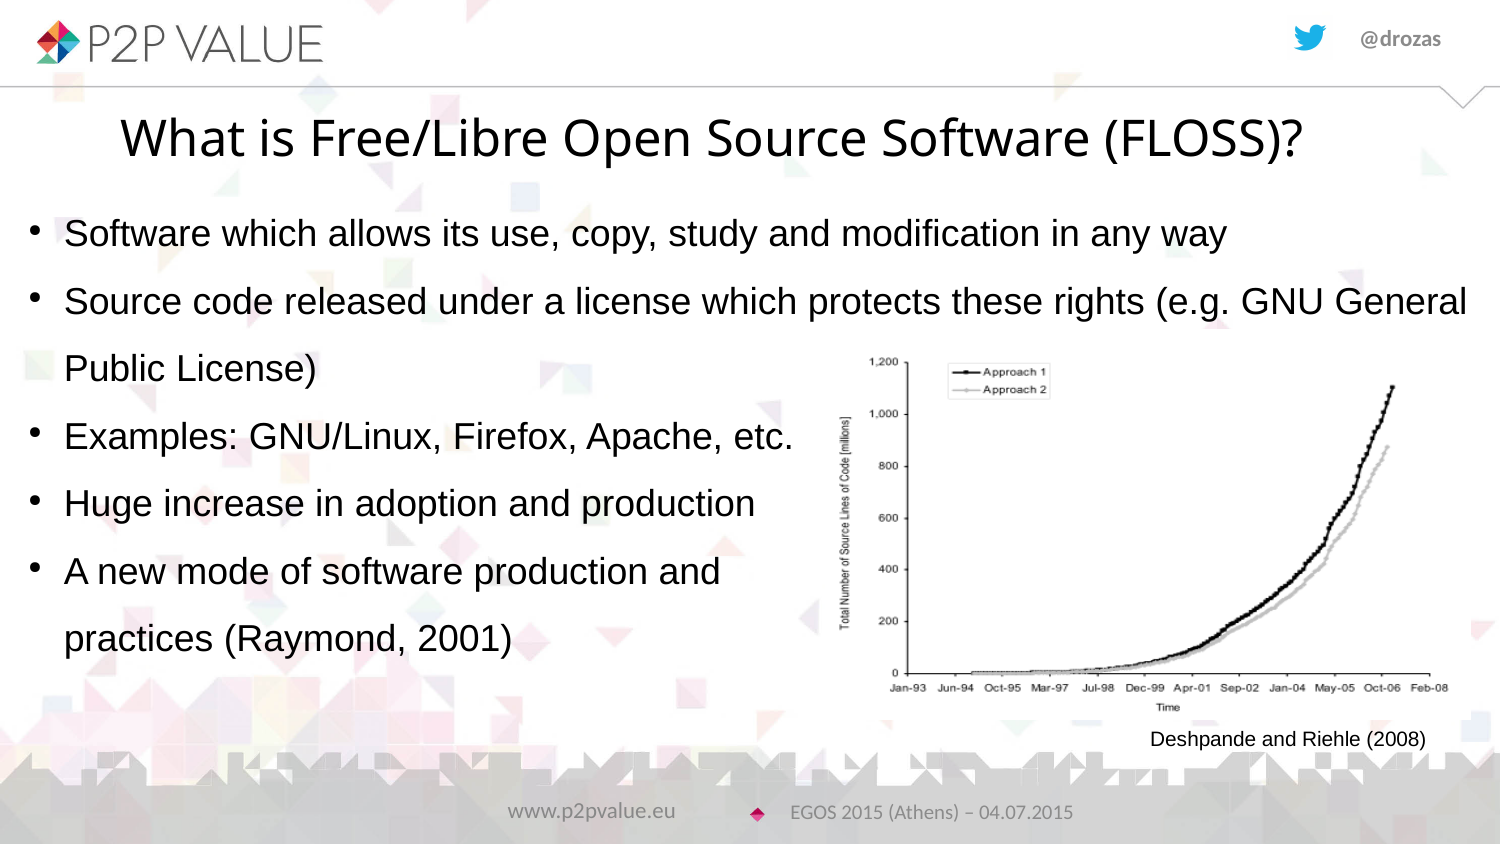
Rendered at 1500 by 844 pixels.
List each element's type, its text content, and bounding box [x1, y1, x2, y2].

title What is Free/Libre Open Source Software (FLOSS)? [60, 92, 1366, 180]
text_box @drozas [1333, 15, 1455, 60]
subtitle Software which allows its use, copy, study and modification in any way Source code released under a license which protects these rights (e.g. GNU General Public License) Examples: GNU/Linux, Firefox, Apache, etc. Huge increase in adoption and production A new mode of software production and practices (Raymond, 2001) [15, 180, 1496, 826]
text_box EGOS 2015 (Athens) – 04.07.2015 [777, 788, 1470, 834]
text_box Deshpande and Riehle (2008) [1135, 720, 1496, 789]
text_box www.p2pvalue.eu [501, 789, 720, 829]
picture [0, 0, 1500, 844]
